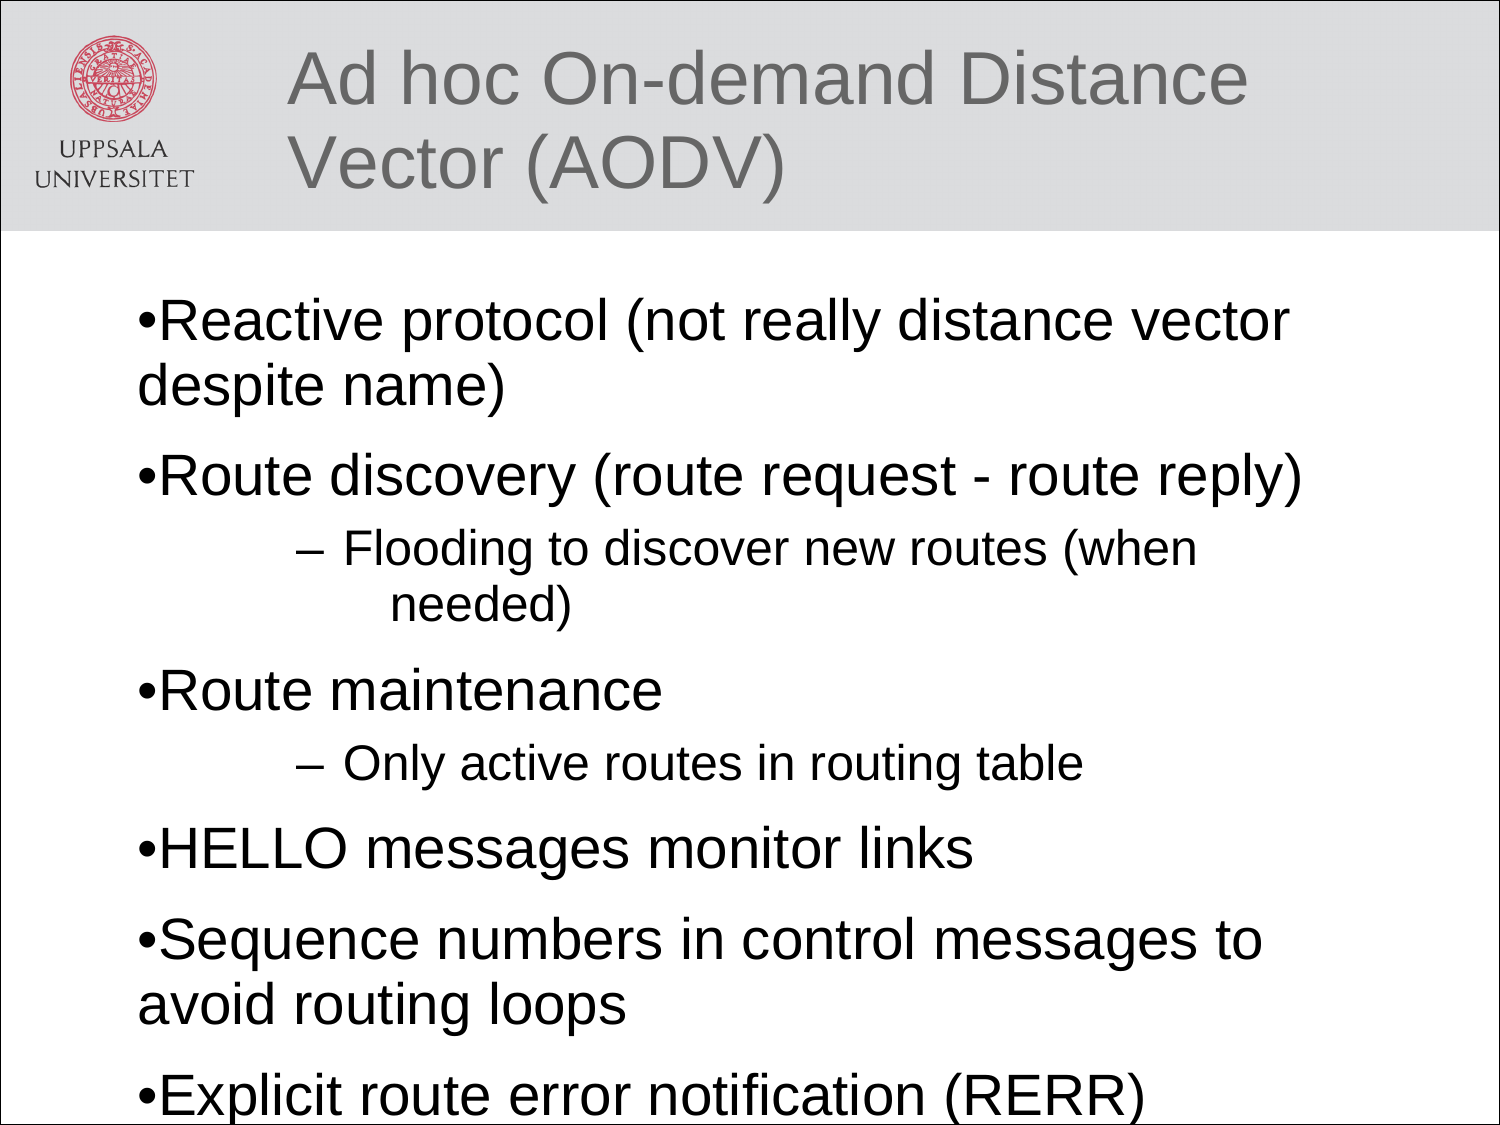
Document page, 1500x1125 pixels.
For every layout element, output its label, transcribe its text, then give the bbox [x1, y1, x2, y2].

picture [1, 1, 1499, 231]
title Ad hoc On-demand Distance Vector (AODV) [287, 20, 1388, 222]
list Reactive protocol (not really distance vector despite name) Route discovery (route request - route reply) Flooding to discover new routes (when needed) Route maintenance Only active routes in routing table HELLO messages monitor links Sequence numbers in control messages to avoid routing loops Explicit route error notification (RERR) [137, 287, 1388, 1072]
